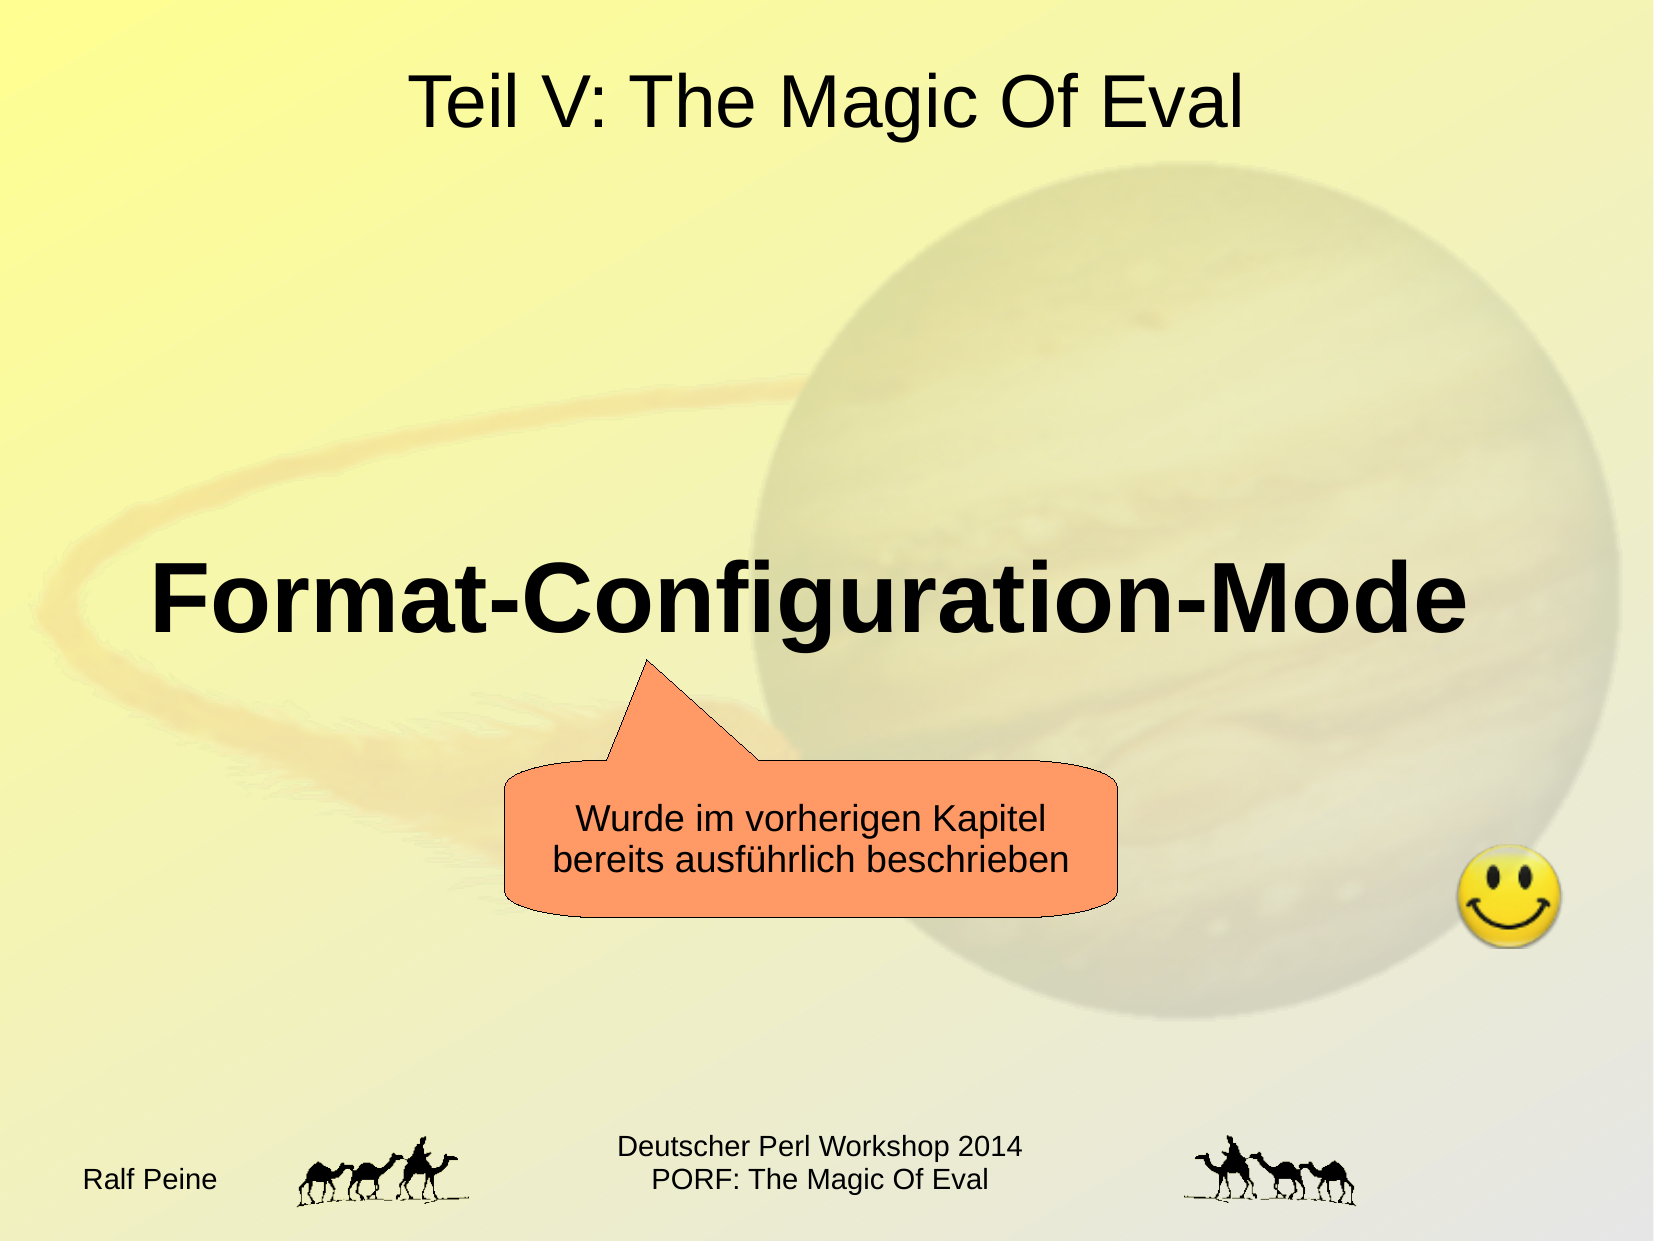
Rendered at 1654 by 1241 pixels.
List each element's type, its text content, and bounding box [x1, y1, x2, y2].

picture [291, 1134, 469, 1214]
text_box Format-Configuration-Mode [134, 534, 1486, 662]
picture [3, 138, 1654, 1054]
picture [1184, 1133, 1362, 1213]
text_box Wurde im vorherigen Kapitel bereits ausführlich beschrieben [504, 659, 1118, 918]
title Teil V: The Magic Of Eval [82, 49, 1571, 257]
